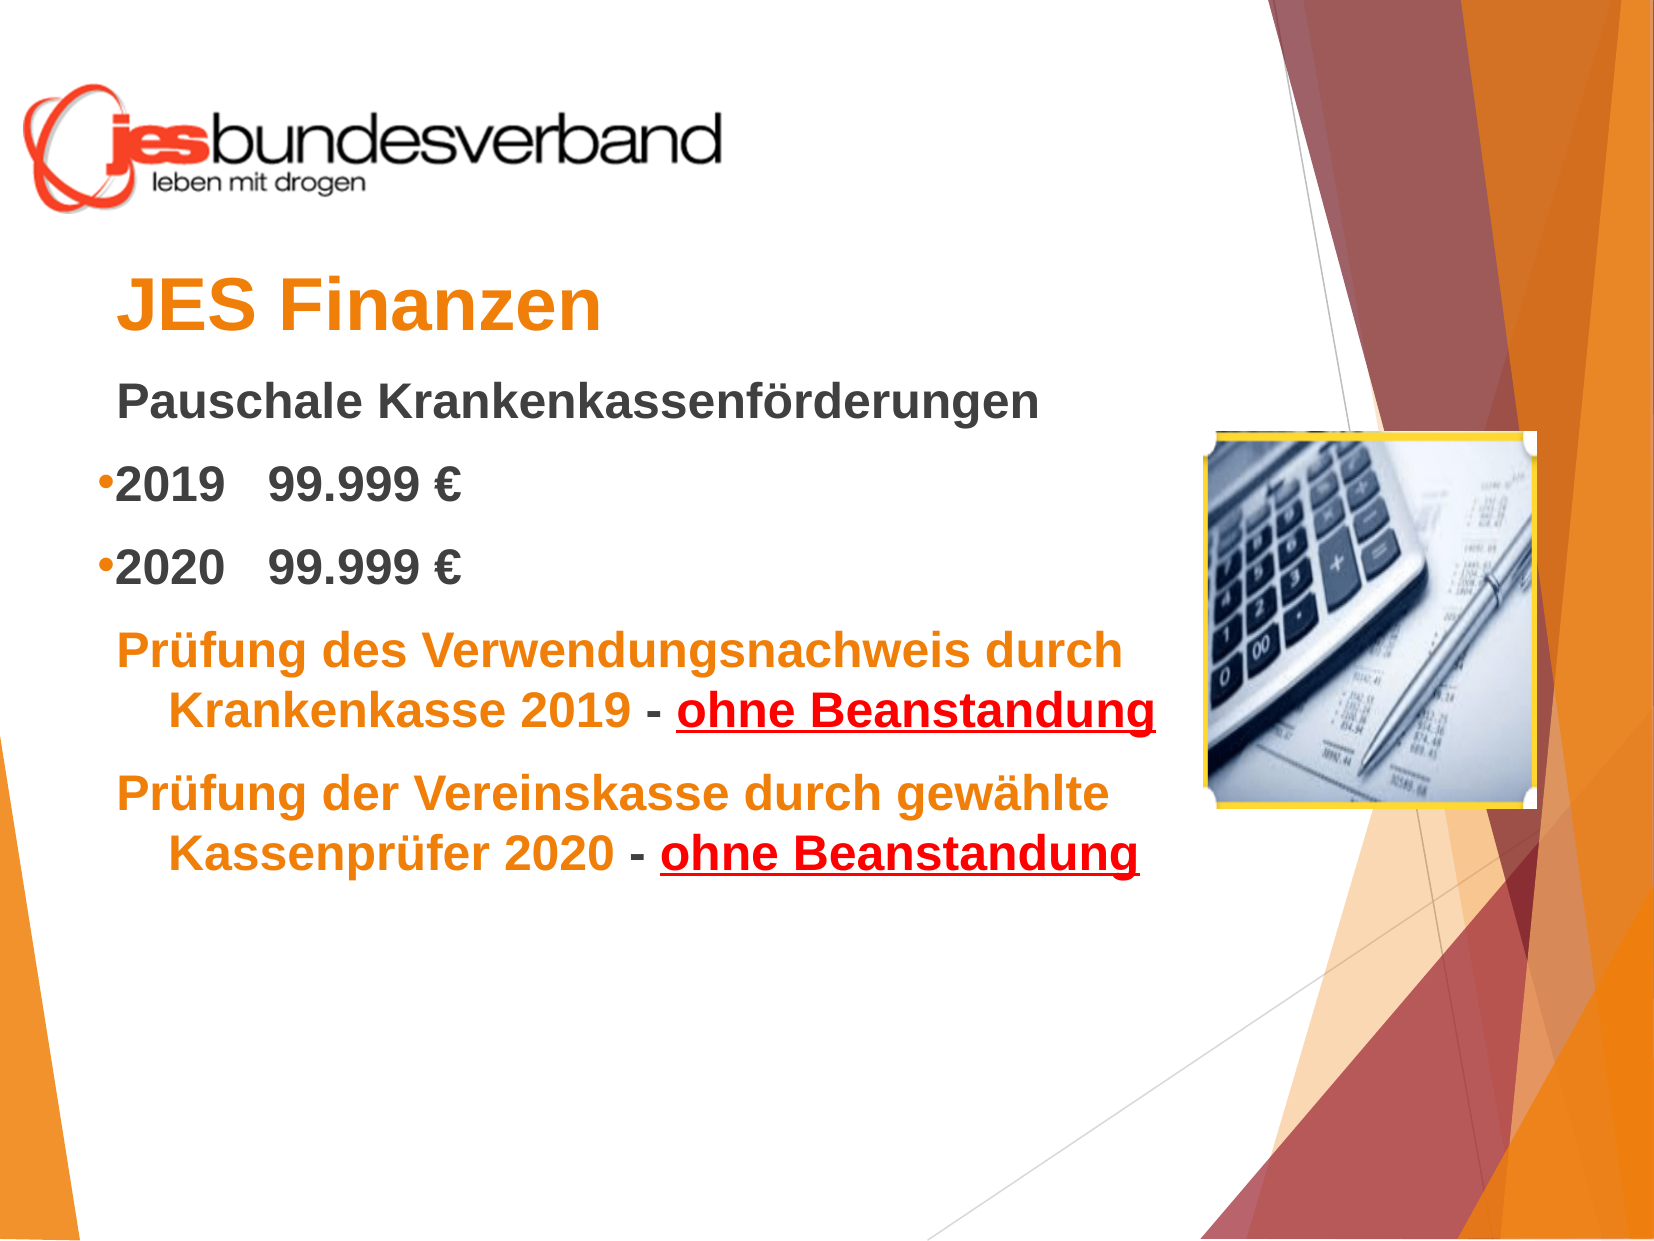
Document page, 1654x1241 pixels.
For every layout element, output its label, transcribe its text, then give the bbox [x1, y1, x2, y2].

picture [23, 83, 723, 214]
picture [1203, 431, 1537, 809]
text_box JES Finanzen Pauschale Krankenkassenförderungen 2019 99.999 € 2020 99.999 € Prüfung des Verwendungsnachweis durch Krankenkasse 2019 - ohne Beanstandung Prüfung der Vereinskasse durch gewählte Kassenprüfer 2020 - ohne Beanstandung [82, 247, 1371, 1155]
